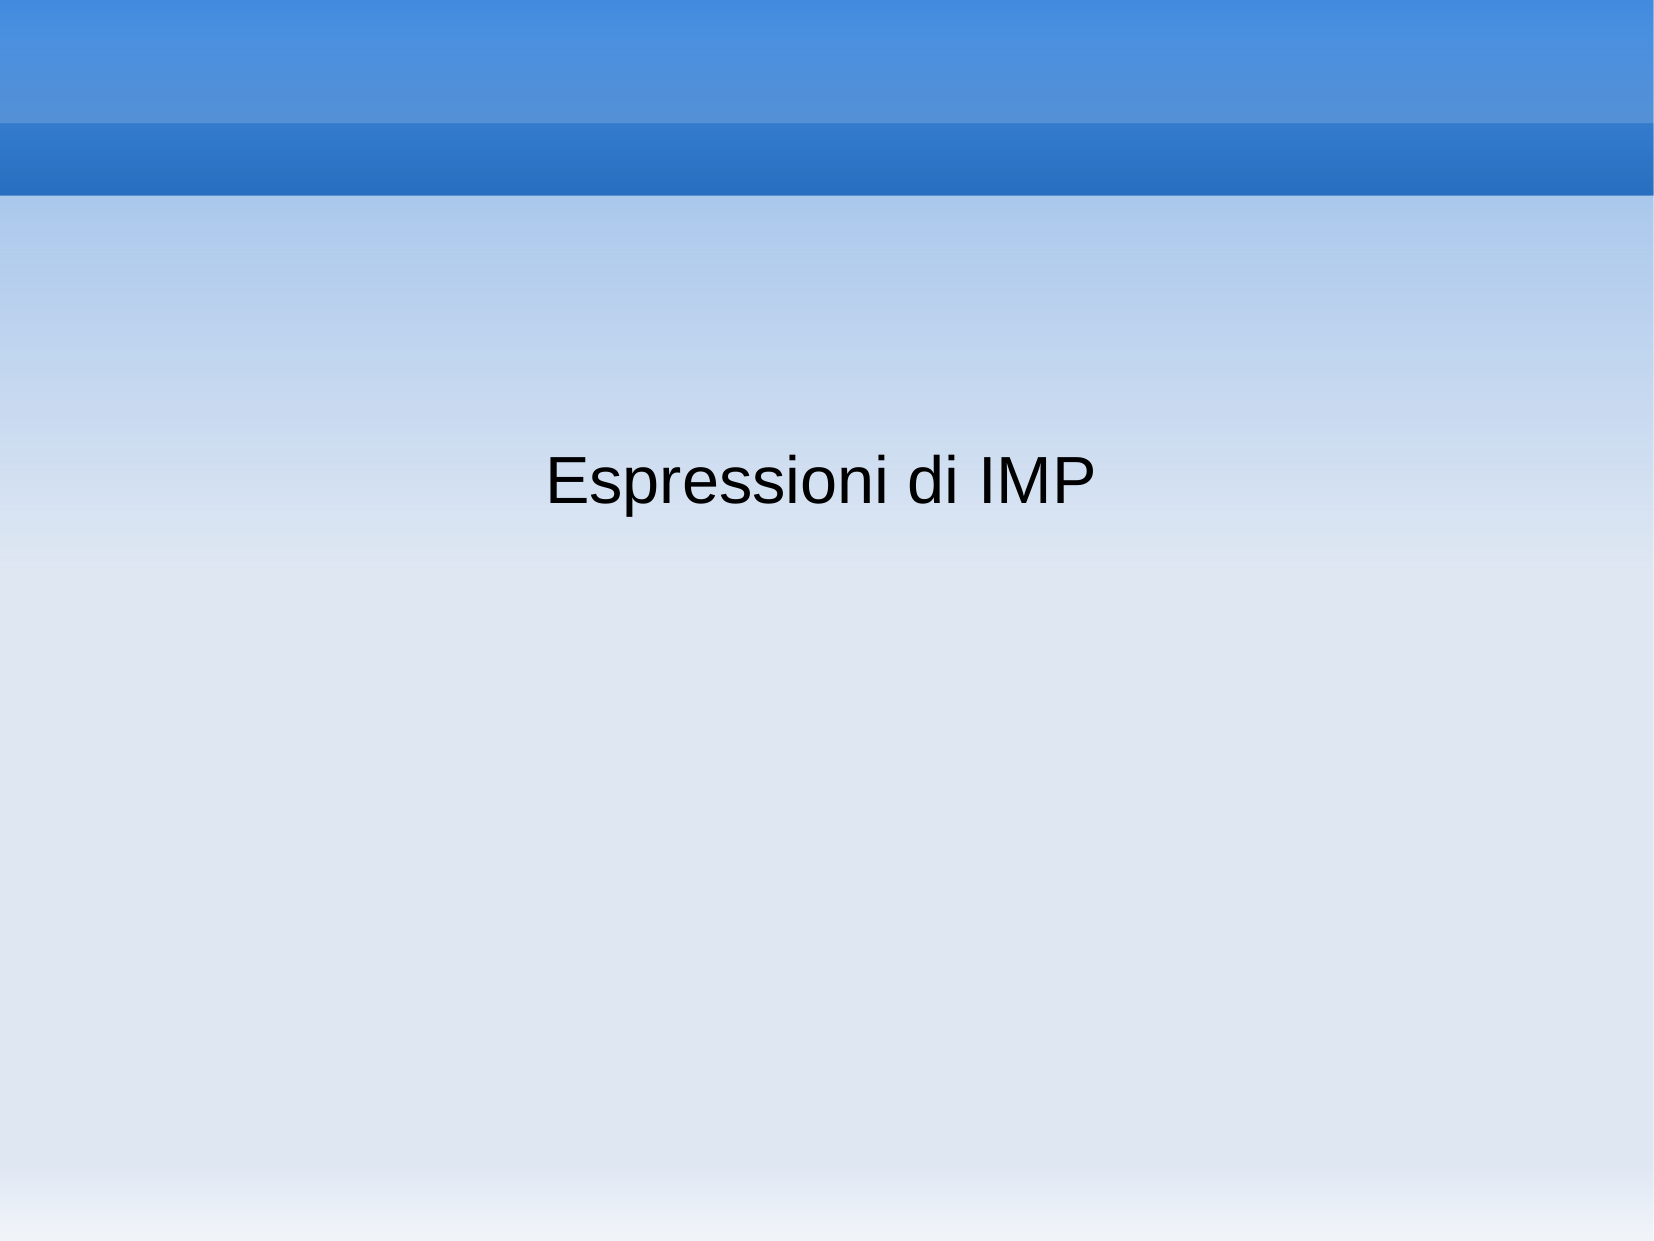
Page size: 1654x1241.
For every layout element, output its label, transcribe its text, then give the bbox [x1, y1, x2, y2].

picture [0, 0, 1654, 1241]
subtitle Espressioni di IMP [76, 0, 1565, 960]
